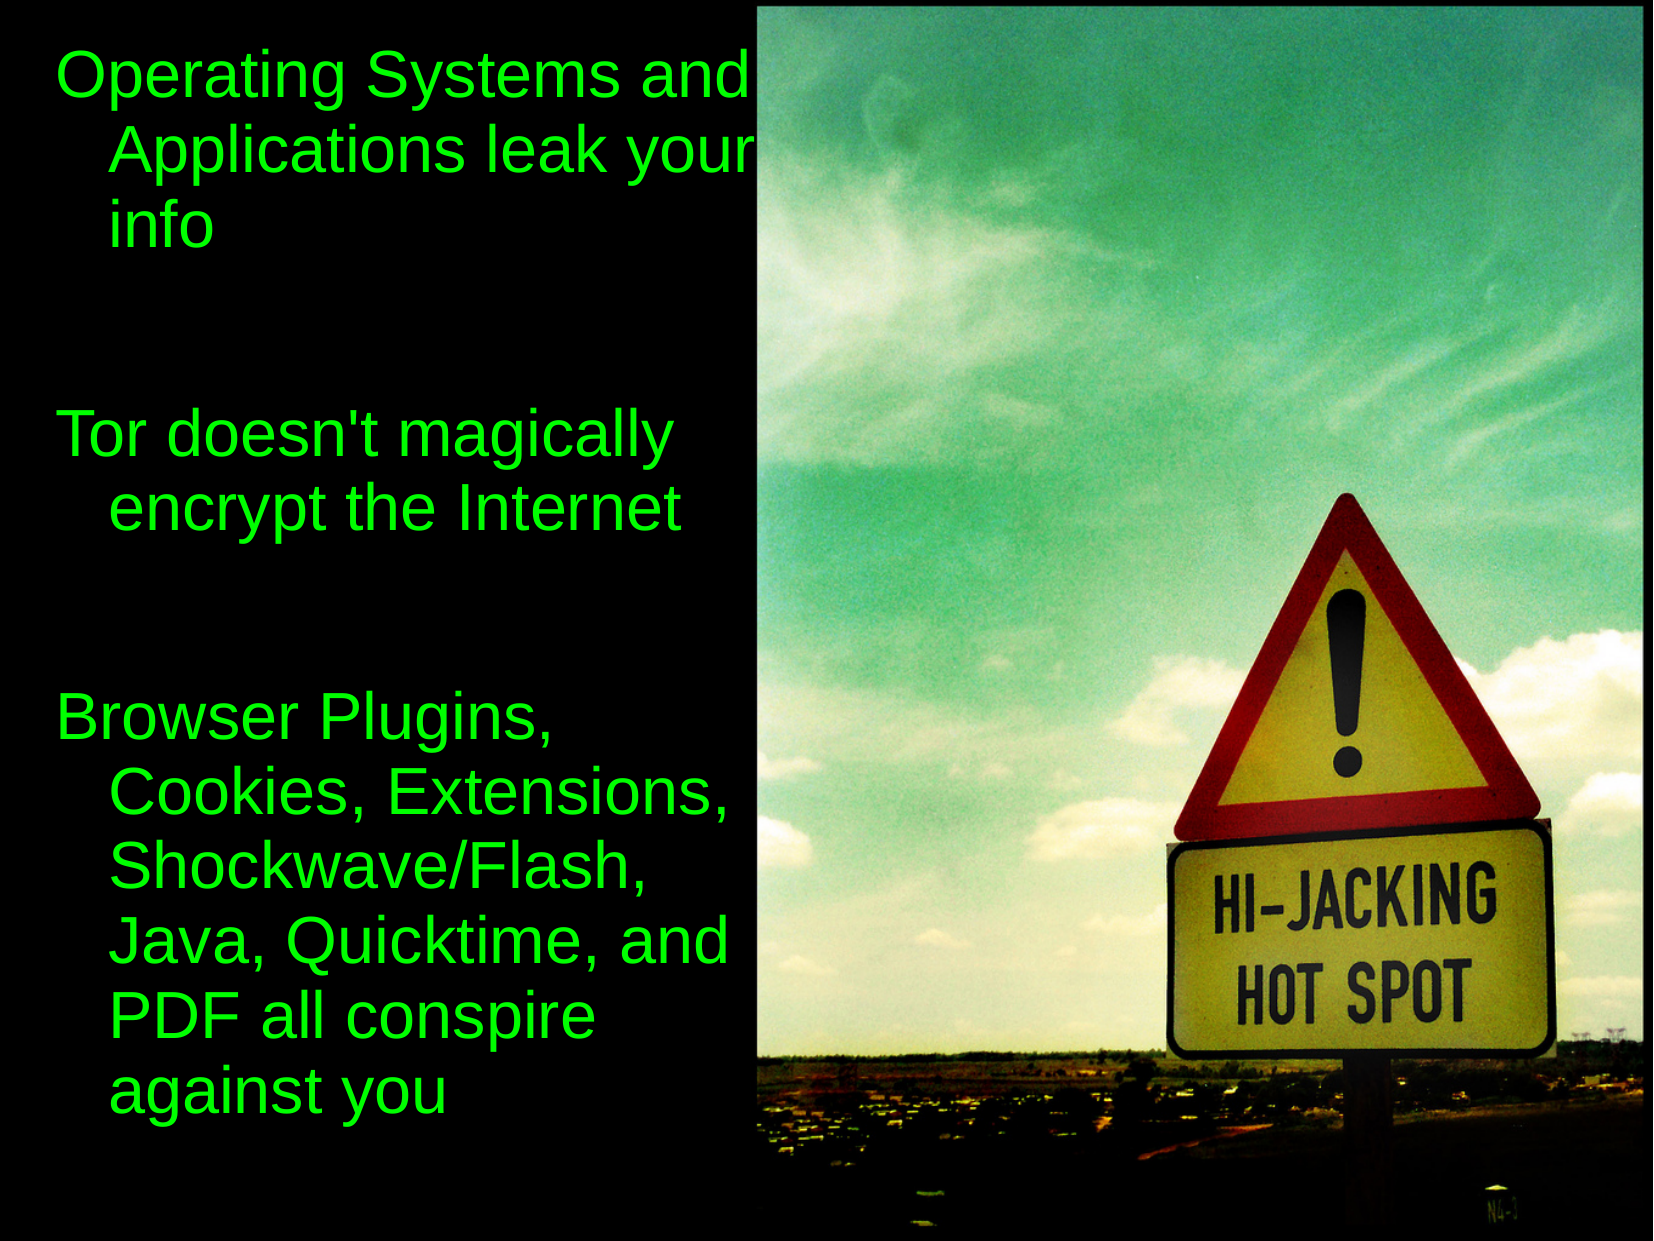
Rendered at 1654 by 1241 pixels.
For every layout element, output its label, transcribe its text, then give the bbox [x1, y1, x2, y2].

picture [750, 0, 1651, 1238]
list Operating Systems and Applications leak your info Tor doesn't magically encrypt the Internet Browser Plugins, Cookies, Extensions, Shockwave/Flash, Java, Quicktime, and PDF all conspire against you [37, 37, 788, 1236]
text_box [0, 0, 751, 1241]
